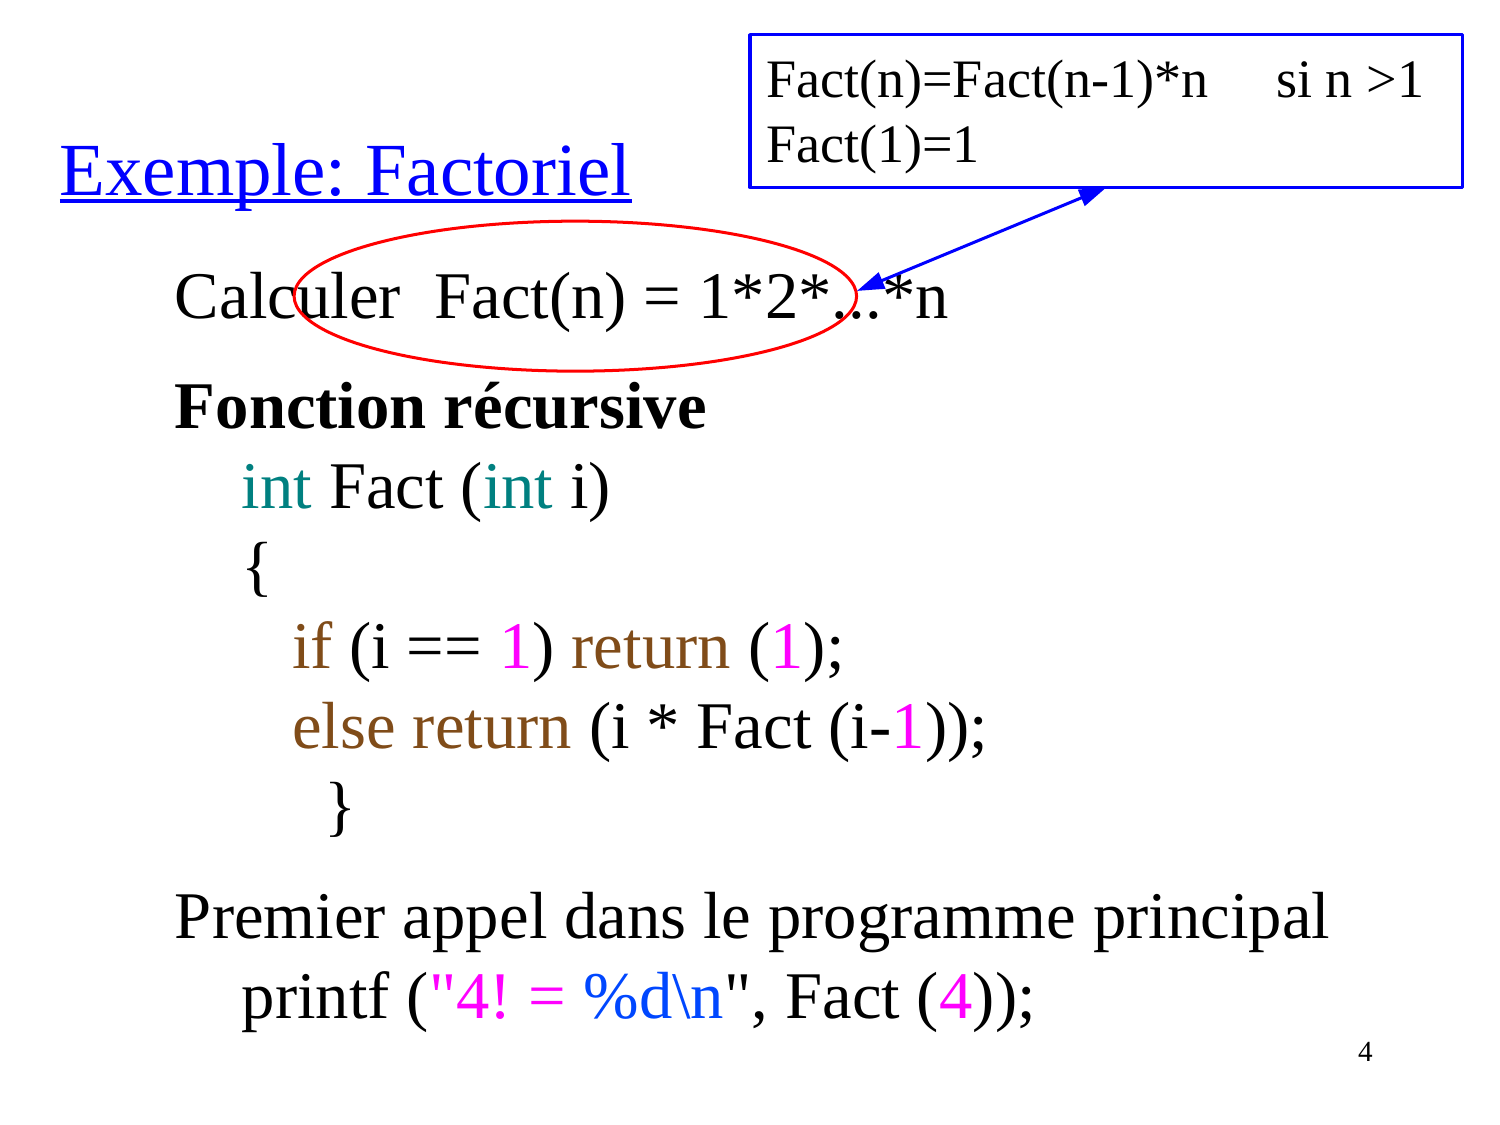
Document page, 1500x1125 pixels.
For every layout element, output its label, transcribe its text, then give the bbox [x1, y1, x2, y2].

text_box Fact(n)=Fact(n-1)*n si n >1 Fact(1)=1 [750, 34, 1463, 188]
text_box Calculer Fact(n) = 1*2*...*n Fonction récursive int Fact (int i) { if (i == 1) return (1); else return (i * Fact (i-1)); } Premier appel dans le programme principal printf ("4! = %d\n", Fact (4)); [787, 244, 963, 289]
text_box Calculer Fact(n) = 1*2*...*n Fonction récursive int Fact (int i) { if (i == 1) return (1); else return (i * Fact (i-1)); } Premier appel dans le programme principal printf ("4! = %d\n", Fact (4)); [160, 244, 1348, 1040]
text_box Calculer Fact(n) = 1*2*...*n Fonction récursive int Fact (int i) { if (i == 1) return (1); else return (i * Fact (i-1)); } Premier appel dans le programme principal printf ("4! = %d\n", Fact (4)); [299, 244, 854, 369]
text_box Exemple: Factoriel [45, 112, 721, 218]
